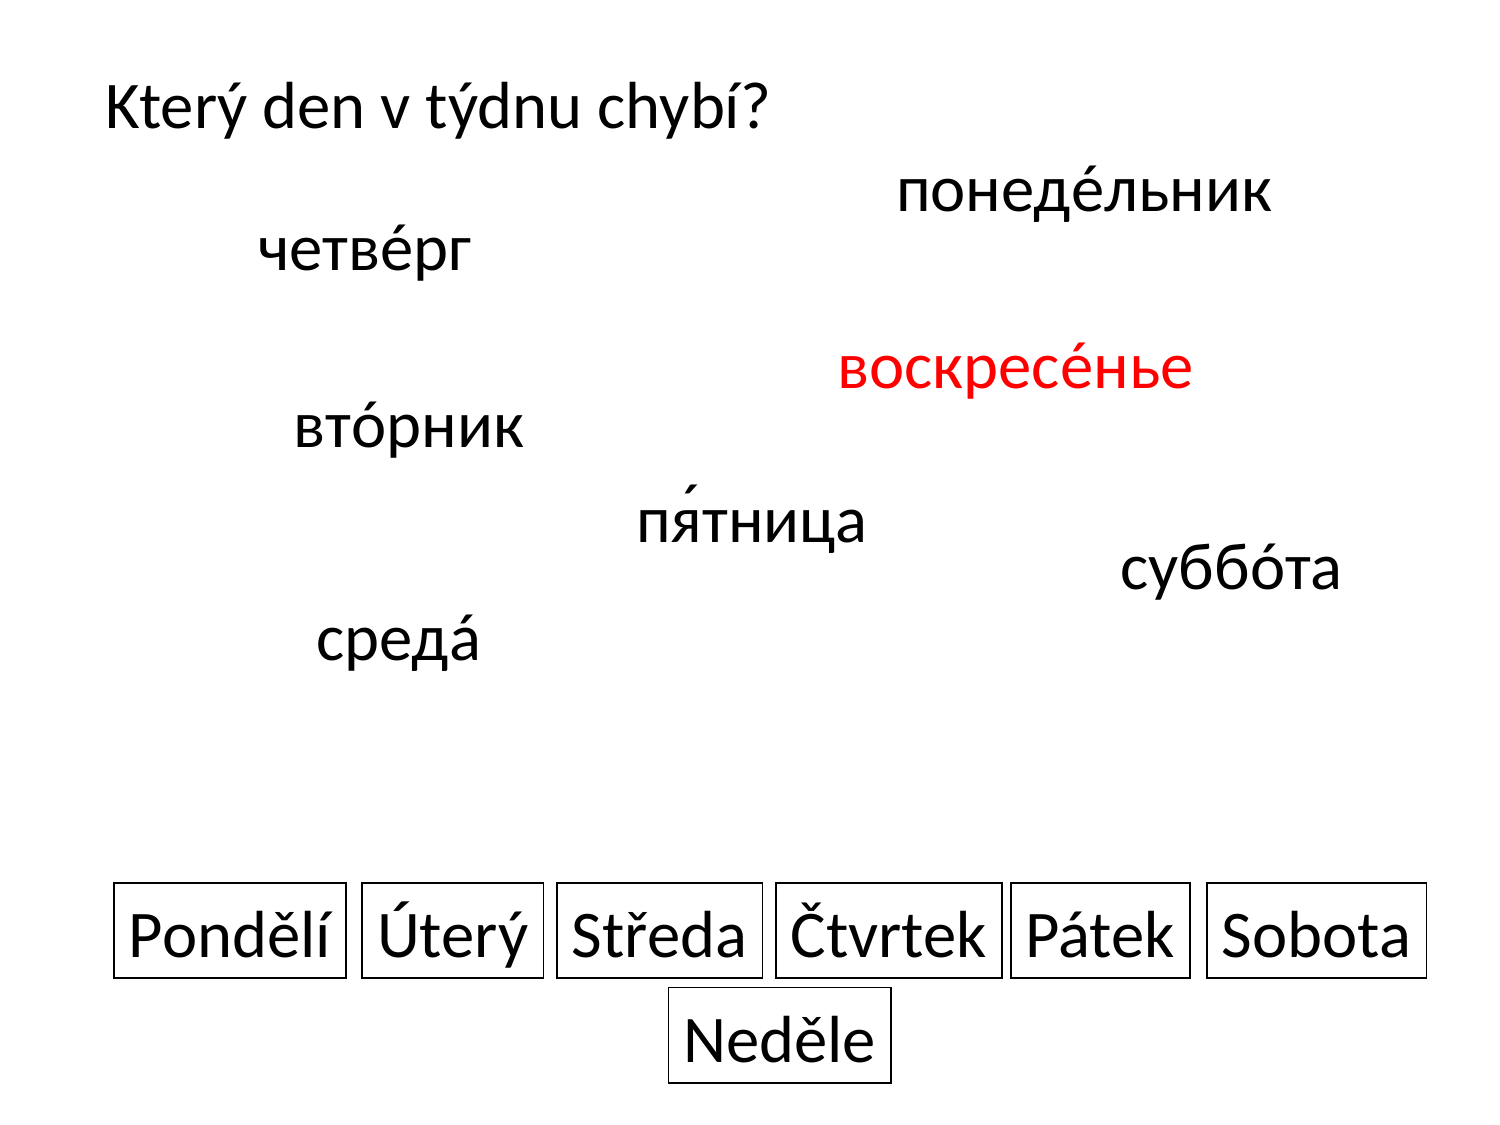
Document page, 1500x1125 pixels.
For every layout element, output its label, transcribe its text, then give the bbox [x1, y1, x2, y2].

text_box втóрник [279, 373, 540, 469]
text_box суббóта [1105, 515, 1358, 611]
text_box четвéрг [243, 196, 487, 292]
text_box понедéльник [881, 137, 1288, 233]
text_box Čtvrtek [775, 882, 1003, 979]
text_box Pondělí [114, 882, 347, 979]
text_box средá [301, 586, 497, 682]
text_box Sobota [1206, 882, 1427, 979]
text_box воскресéнье [822, 314, 1209, 410]
text_box Středa [557, 882, 763, 979]
text_box Úterý [362, 882, 544, 979]
text_box Pátek [1010, 882, 1191, 979]
text_box ´ [667, 456, 717, 552]
text_box Který den v týdnu chybí? [90, 54, 787, 151]
text_box пятница [621, 467, 884, 564]
text_box Neděle [668, 987, 892, 1084]
